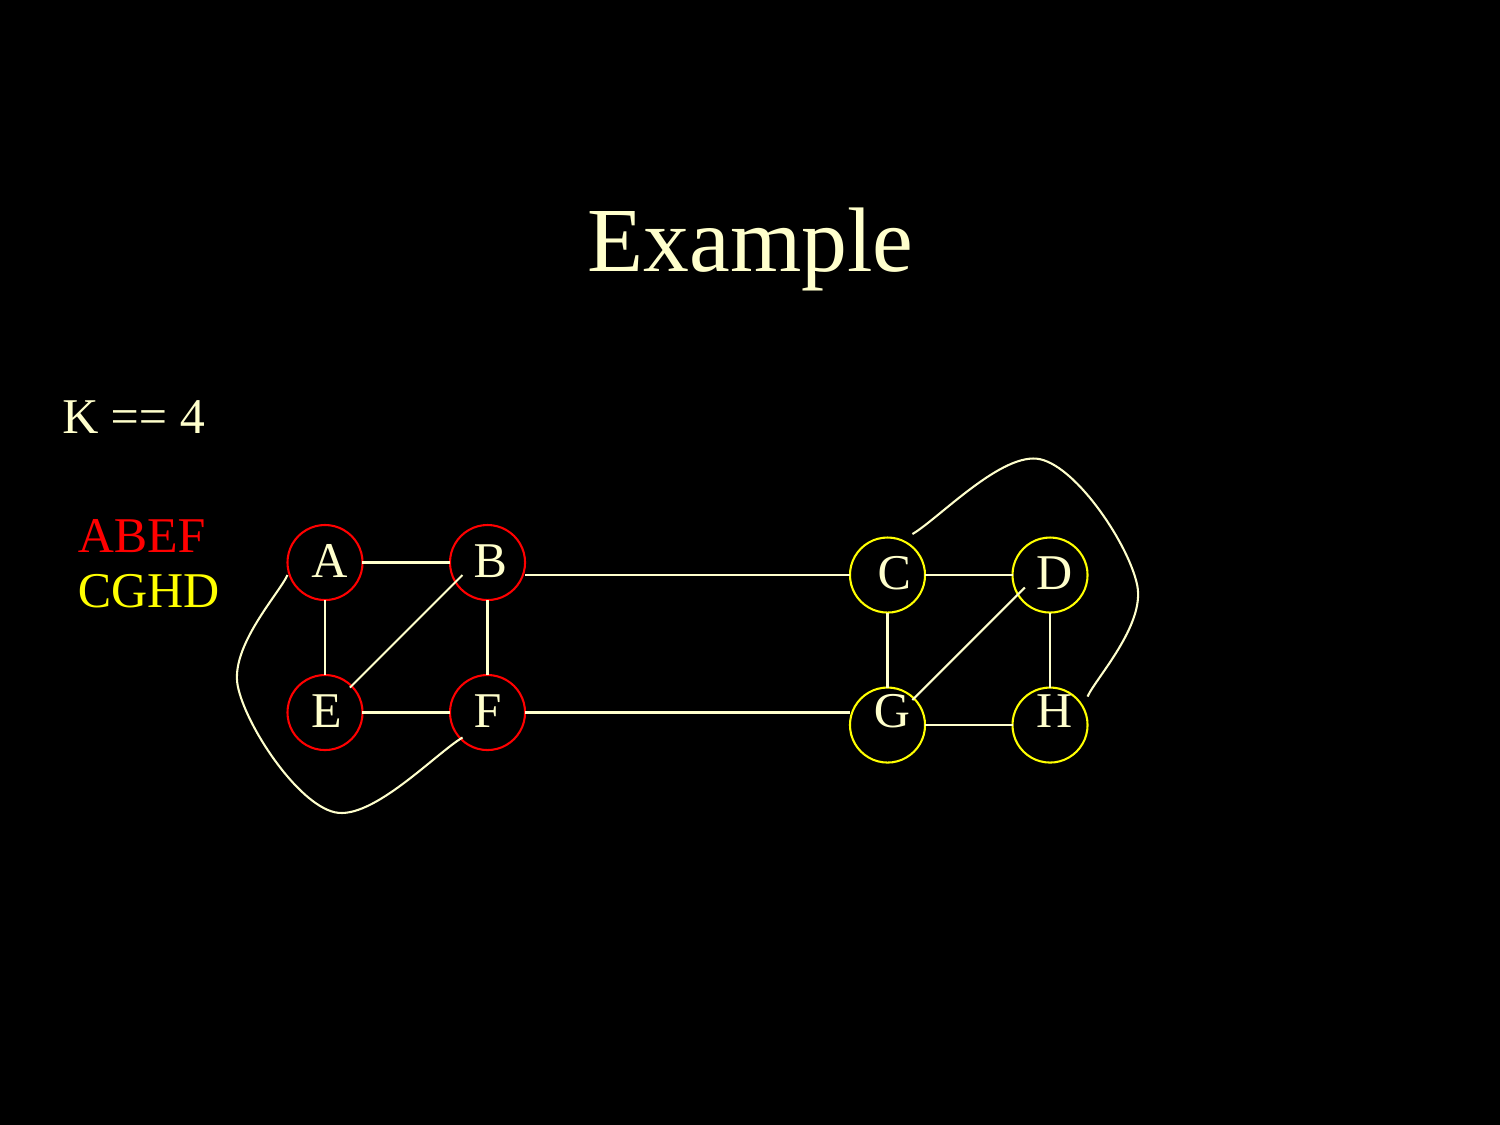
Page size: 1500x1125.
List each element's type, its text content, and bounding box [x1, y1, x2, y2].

text_box ABEF CGHD [63, 499, 235, 626]
text_box C [862, 537, 926, 609]
text_box D [1021, 537, 1088, 609]
text_box K == 4 [47, 381, 220, 453]
title Example [22, 145, 1480, 336]
text_box G [858, 674, 925, 746]
text_box F [458, 674, 517, 746]
text_box B [458, 524, 522, 596]
text_box A [296, 524, 363, 596]
text_box H [1021, 674, 1088, 746]
text_box E [296, 674, 357, 746]
